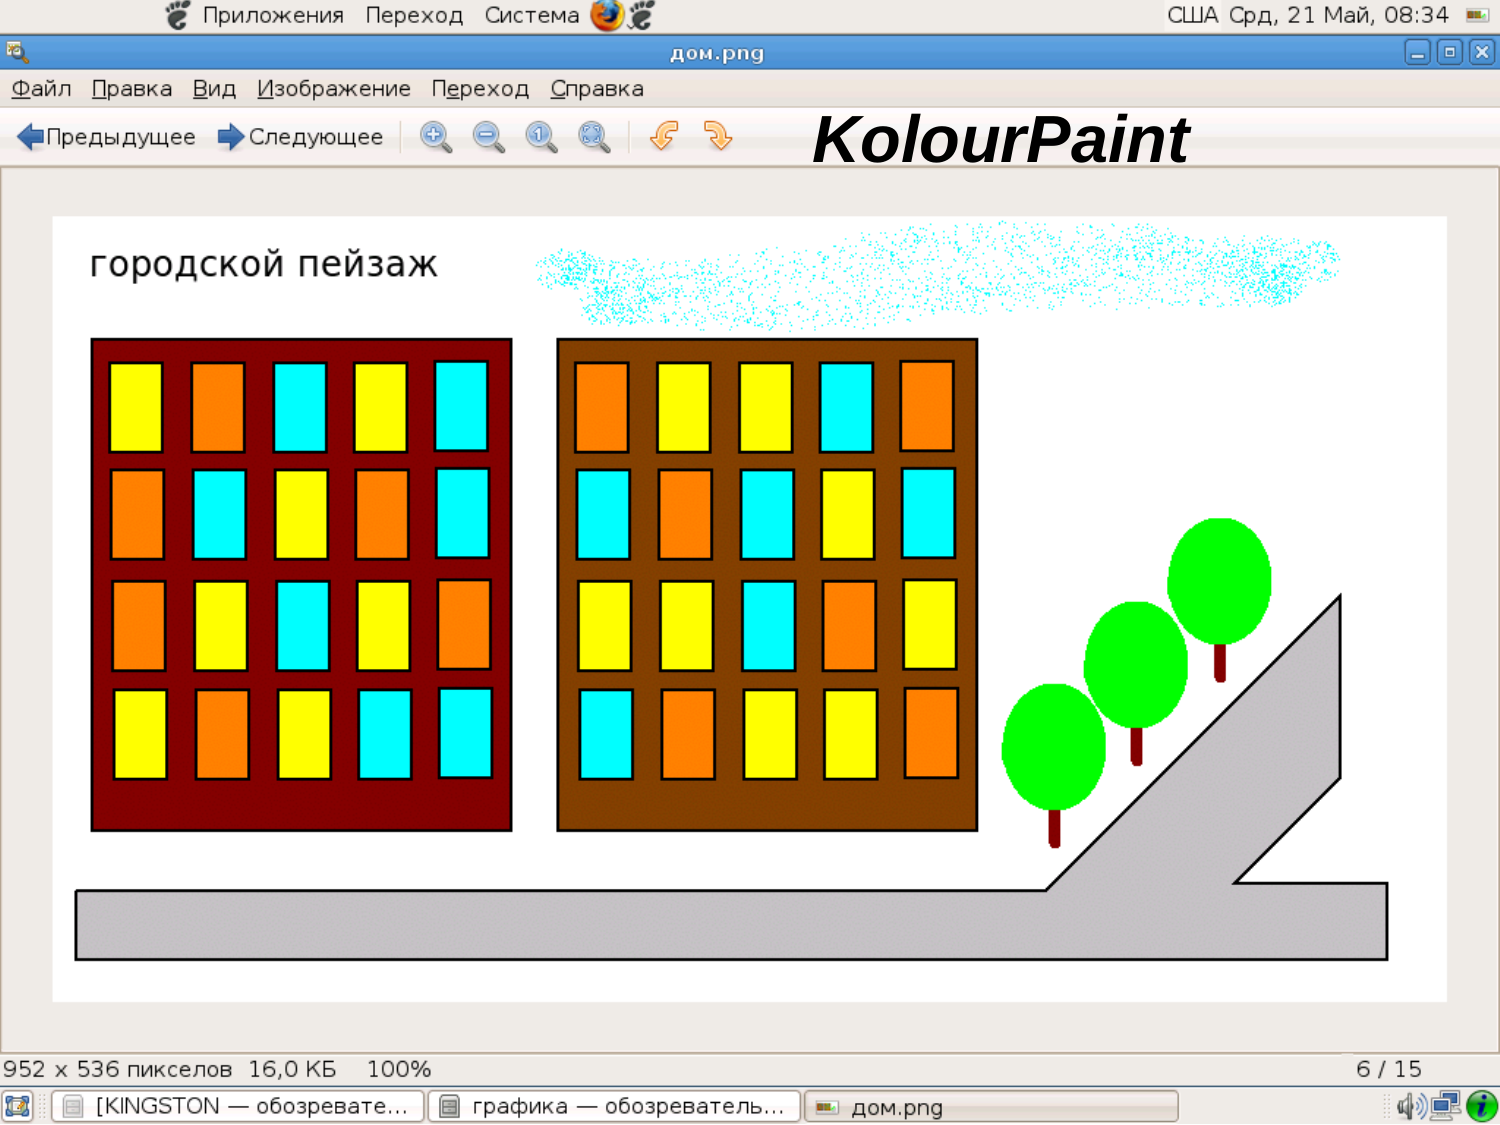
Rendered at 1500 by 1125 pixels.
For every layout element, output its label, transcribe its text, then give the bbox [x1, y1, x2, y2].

text_box KolourPaint [797, 88, 1477, 184]
picture [0, 0, 1500, 1124]
